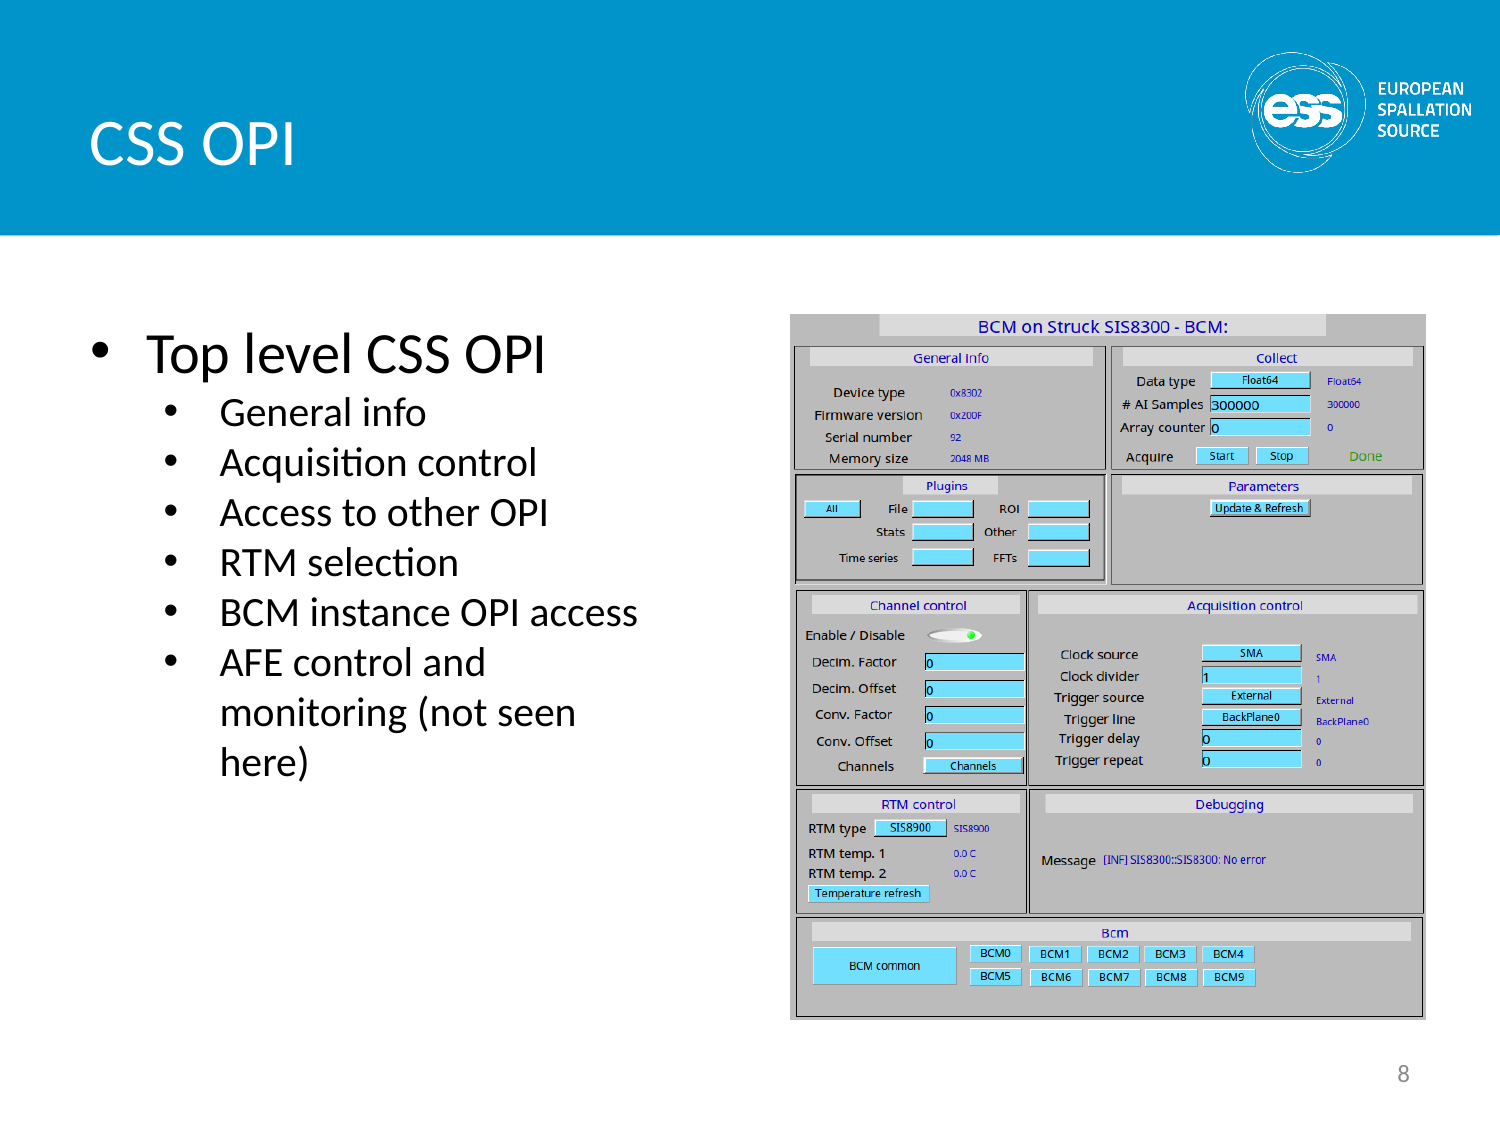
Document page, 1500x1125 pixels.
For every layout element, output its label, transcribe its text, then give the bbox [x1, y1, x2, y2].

picture [1423, 83, 1430, 94]
picture [1422, 125, 1428, 134]
picture [1443, 86, 1450, 93]
picture [1436, 104, 1444, 115]
text_box CSS OPI [75, 45, 1246, 233]
picture [789, 314, 1426, 1020]
picture [1454, 83, 1458, 94]
picture [1389, 104, 1393, 115]
picture [1264, 94, 1342, 127]
text_box Top level CSS OPI General info Acquisition control Access to other OPI RTM selection BCM instance OPI access AFE control and monitoring (not seen here) [75, 262, 691, 1065]
picture [1409, 104, 1415, 115]
picture [1432, 125, 1438, 136]
picture [1398, 109, 1406, 115]
text_box <number> [1074, 1042, 1425, 1103]
picture [1379, 83, 1385, 94]
picture [1418, 104, 1423, 115]
picture [1400, 83, 1407, 94]
